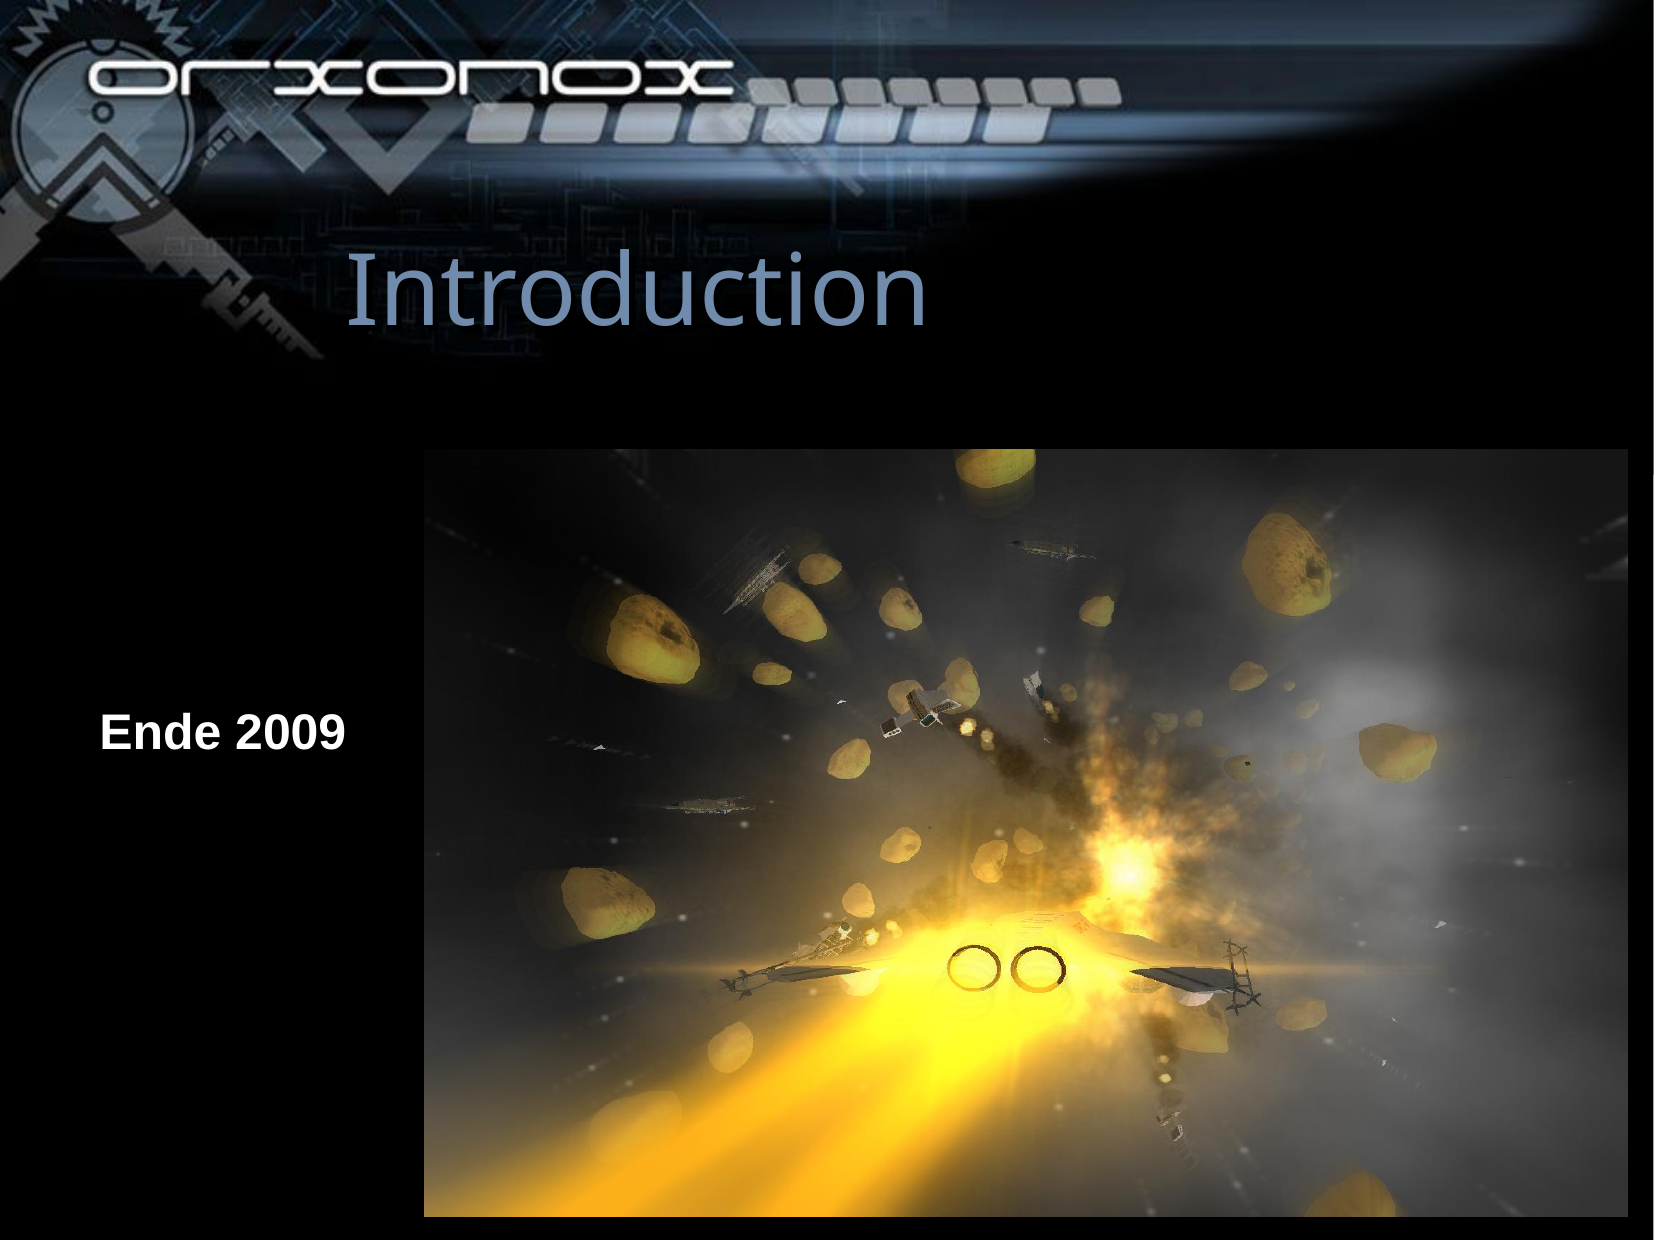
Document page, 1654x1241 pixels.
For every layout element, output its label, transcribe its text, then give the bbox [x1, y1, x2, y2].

text_box Ende 2009 [84, 697, 362, 768]
text_box Introduction [330, 211, 1418, 343]
picture [0, 0, 1654, 1217]
